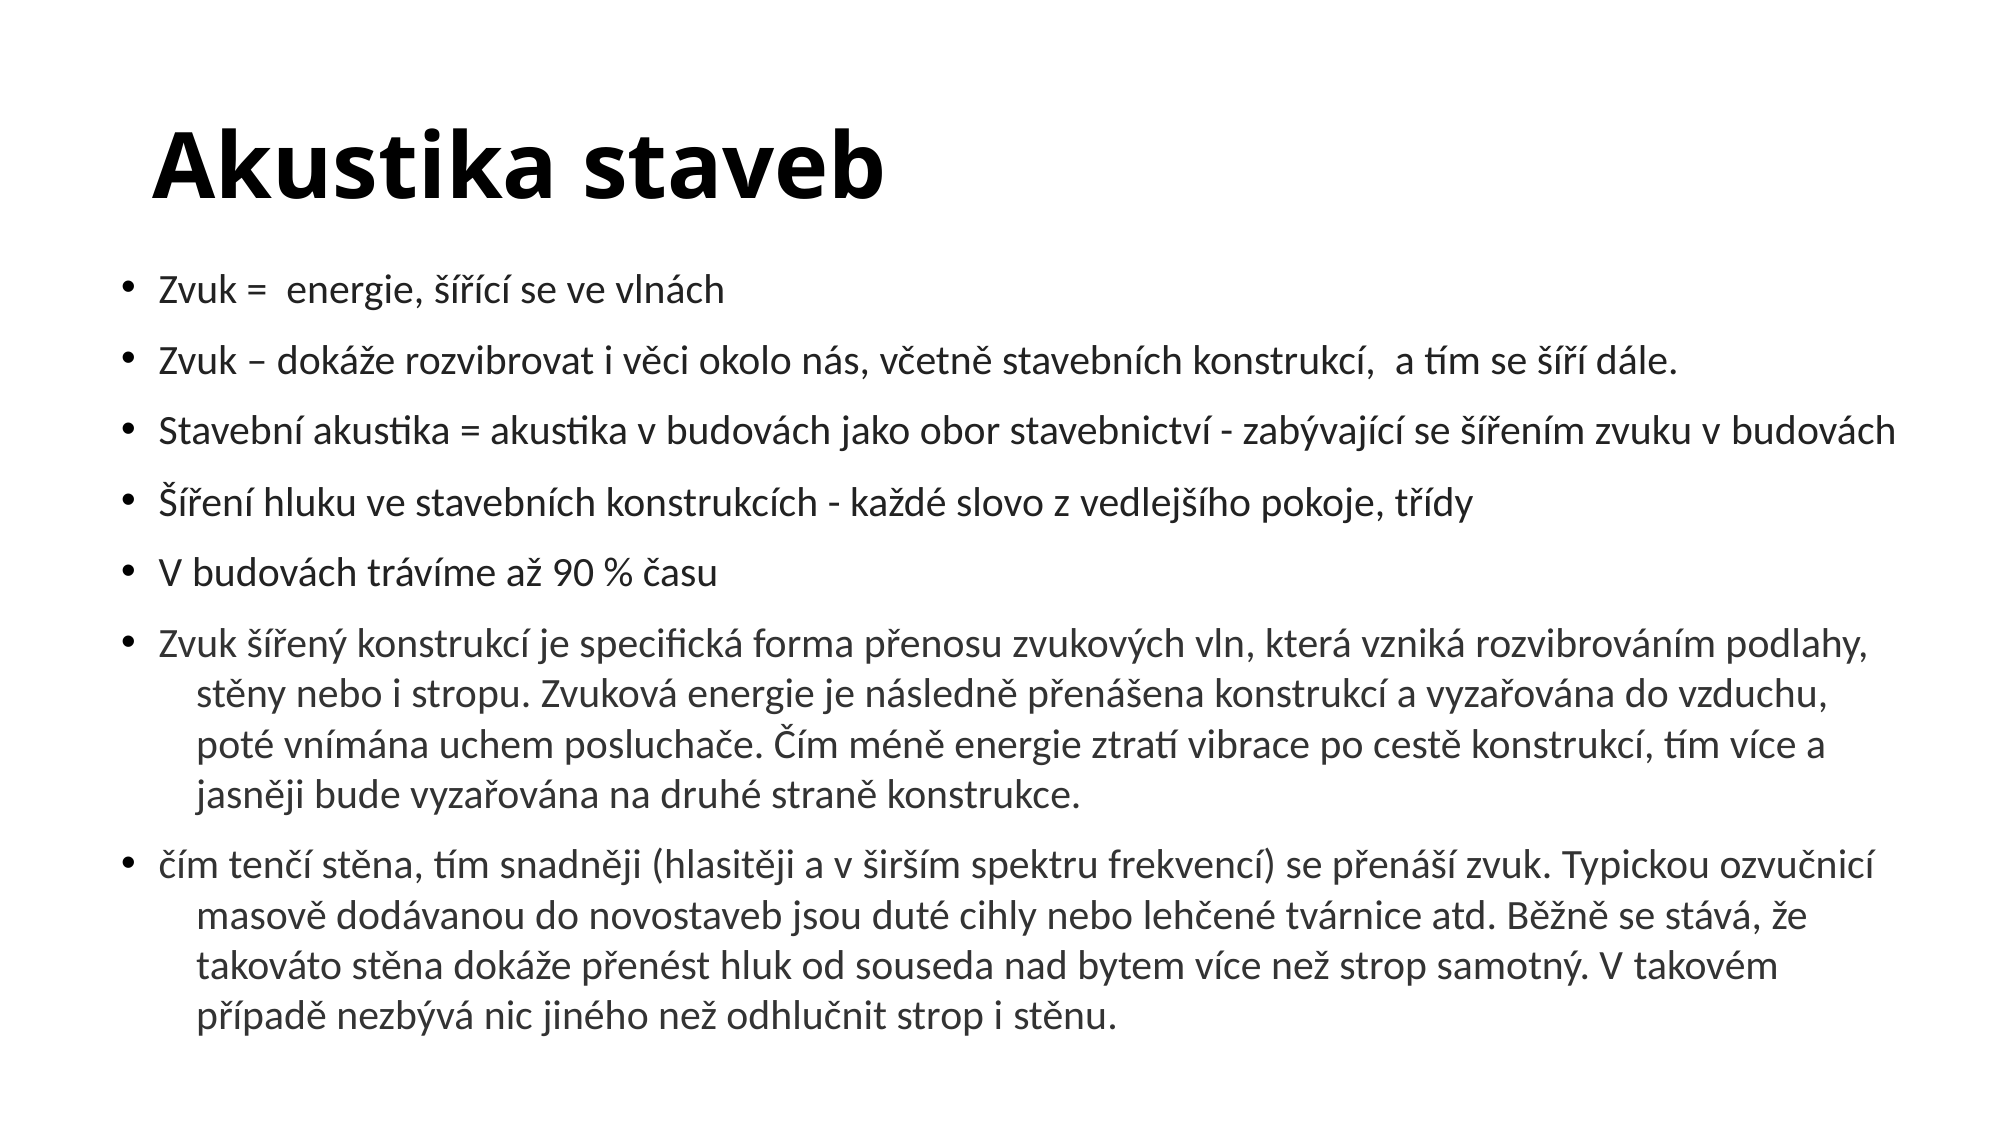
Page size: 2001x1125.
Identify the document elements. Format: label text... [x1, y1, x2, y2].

list Zvuk = energie, šířící se ve vlnách Zvuk – dokáže rozvibrovat i věci okolo nás, včetně stavebních konstrukcí, a tím se šíří dále. Stavební akustika = akustika v budovách jako obor stavebnictví - zabývající se šířením zvuku v budovách Šíření hluku ve stavebních konstrukcích - každé slovo z vedlejšího pokoje, třídy V budovách trávíme až 90 % času Zvuk šířený konstrukcí je specifická forma přenosu zvukových vln, která vzniká rozvibrováním podlahy, stěny nebo i stropu. Zvuková energie je následně přenášena konstrukcí a vyzařována do vzduchu, poté vnímána uchem posluchače. Čím méně energie ztratí vibrace po cestě konstrukcí, tím více a jasněji bude vyzařována na druhé straně konstrukce. čím tenčí stěna, tím snadněji (hlasitěji a v širším spektru frekvencí) se přenáší zvuk. Typickou ozvučnicí masově dodávanou do novostaveb jsou duté cihly nebo lehčené tvárnice atd. Běžně se stává, že takováto stěna dokáže přenést hluk od souseda nad bytem více než strop samotný. V takovém případě nezbývá nic jiného než odhlučnit strop i stěnu. [106, 253, 1920, 1096]
title Akustika staveb [137, 59, 1863, 253]
